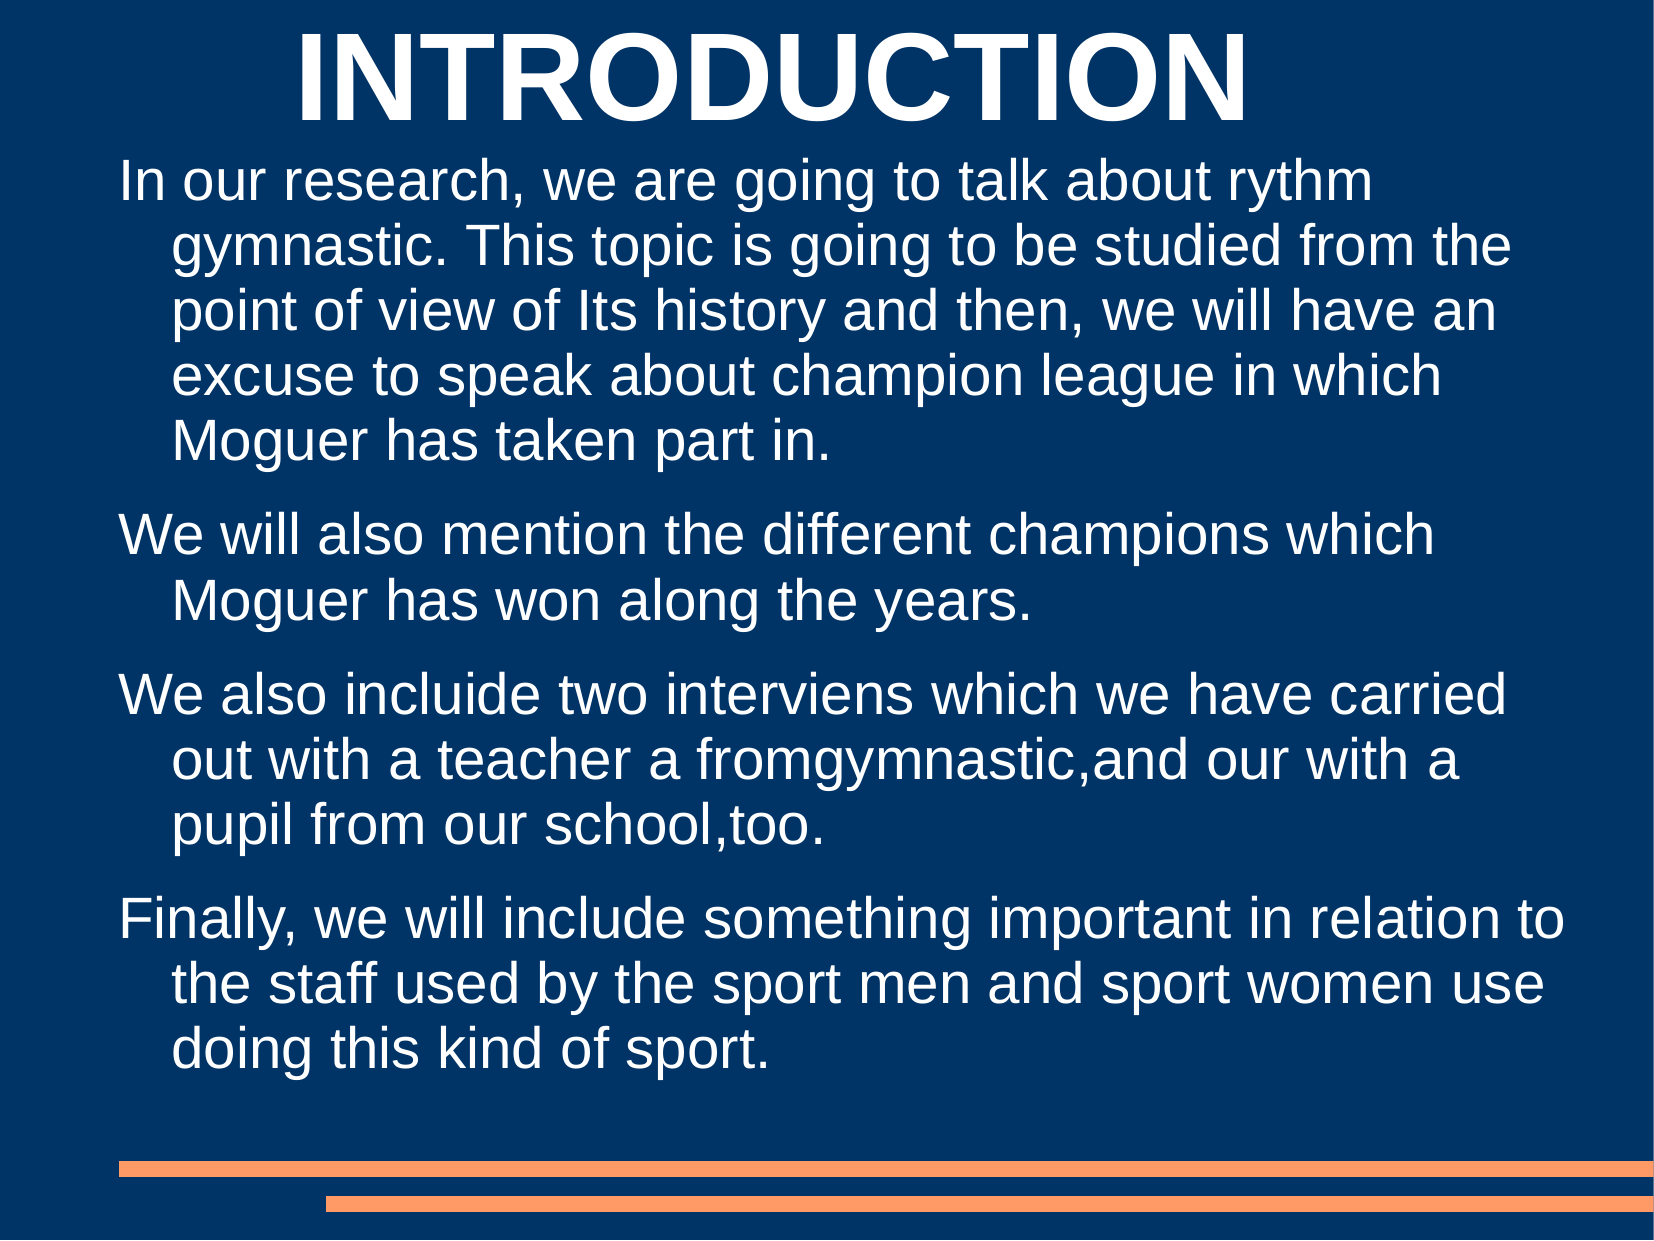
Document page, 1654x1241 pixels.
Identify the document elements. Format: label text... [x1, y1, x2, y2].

text_box INTRODUCTION [35, 0, 1512, 147]
list In our research, we are going to talk about rythm gymnastic. This topic is going to be studied from the point of view of Its history and then, we will have an excuse to speak about champion league in which Moguer has taken part in. We will also mention the different champions which Moguer has won along the years. We also incluide two interviens which we have carried out with a teacher a fromgymnastic,and our with a pupil from our school,too. Finally, we will include something important in relation to the staff used by the sport men and sport women use doing this kind of sport. [29, 147, 1595, 1164]
